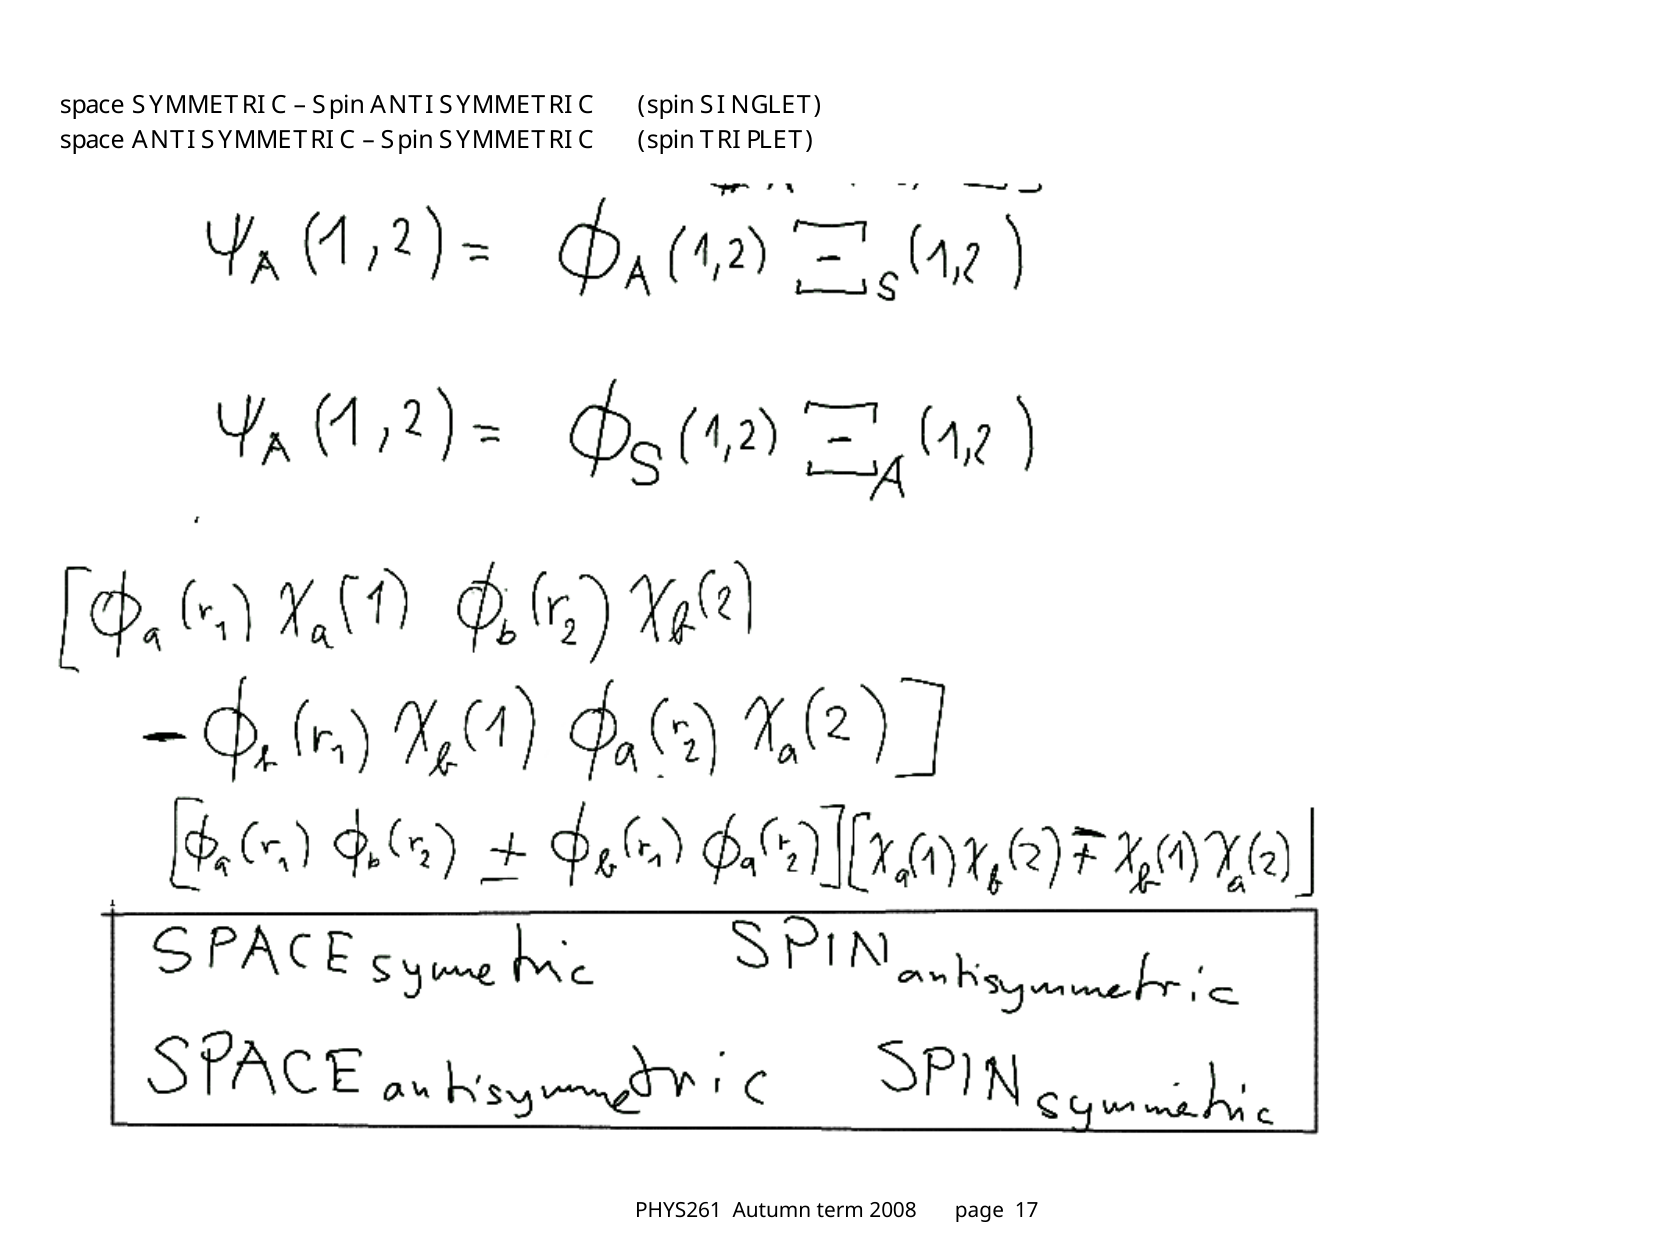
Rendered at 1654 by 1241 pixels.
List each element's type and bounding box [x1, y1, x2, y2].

chart [58, 85, 1063, 165]
picture [48, 165, 1397, 1144]
